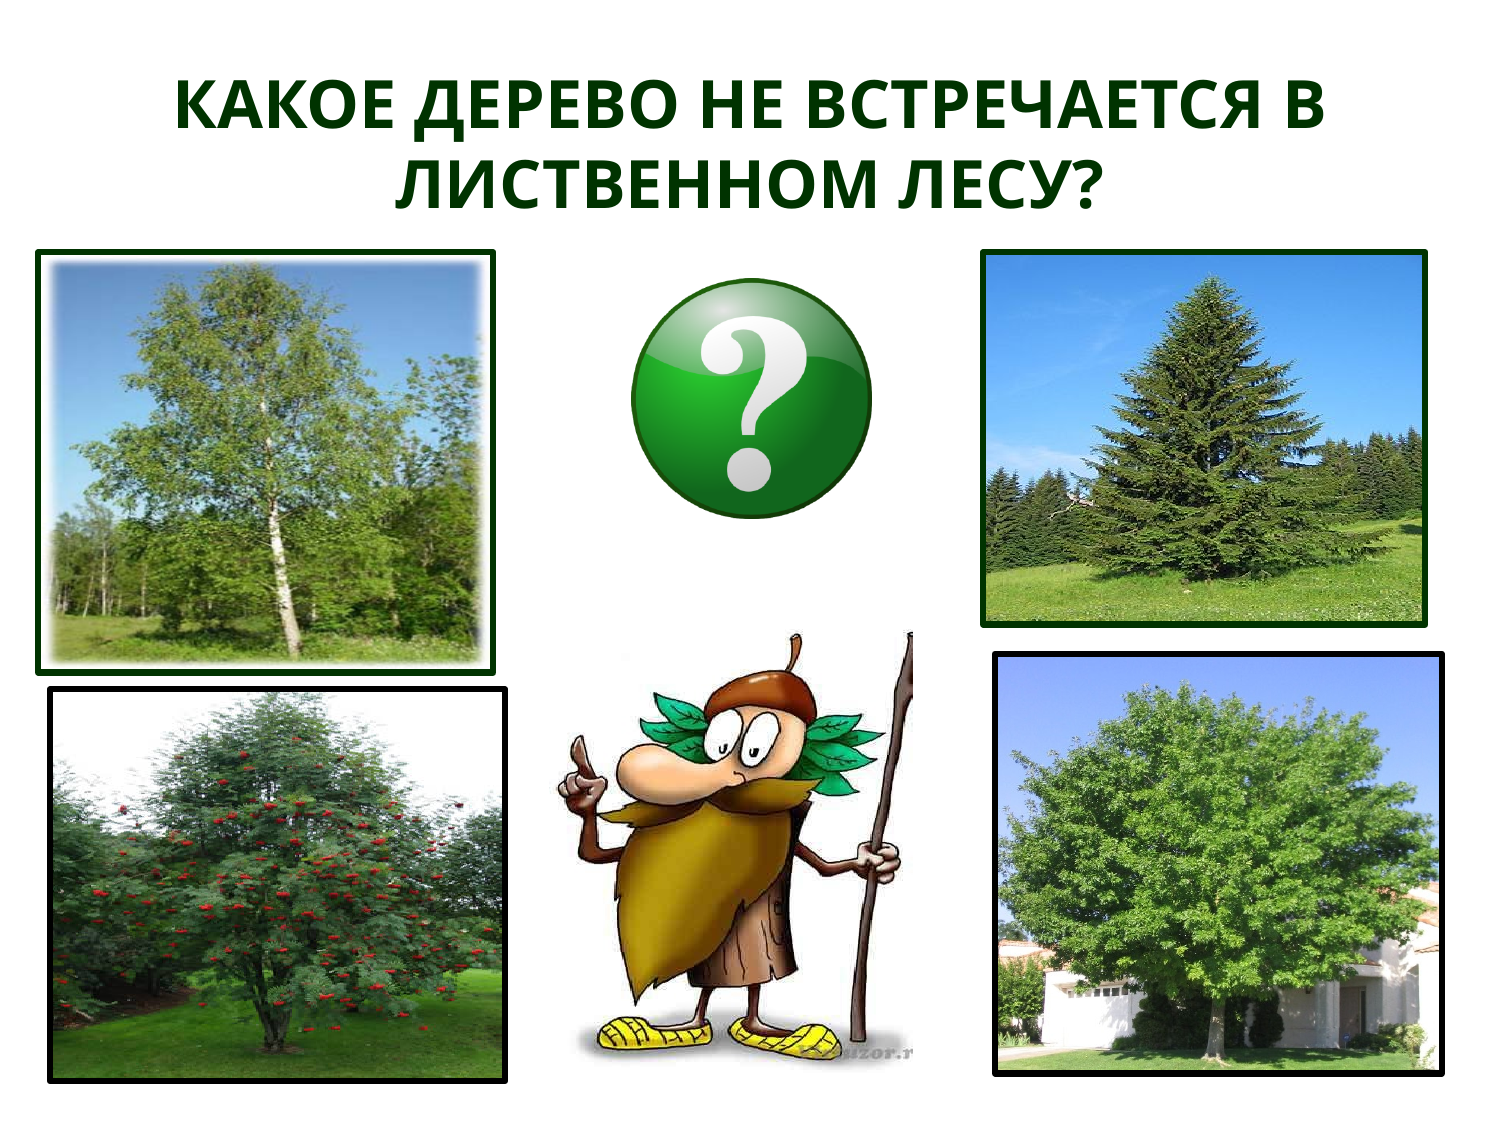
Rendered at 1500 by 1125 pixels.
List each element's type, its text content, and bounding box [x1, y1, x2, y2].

picture [41, 255, 491, 670]
picture [986, 255, 1423, 622]
picture [53, 692, 502, 1079]
picture [998, 656, 1439, 1071]
picture [631, 278, 872, 519]
text_box КАКОЕ ДЕРЕВО НЕ ВСТРЕЧАЕТСЯ В ЛИСТВЕННОМ ЛЕСУ? [88, 54, 1412, 230]
picture [549, 621, 913, 1073]
